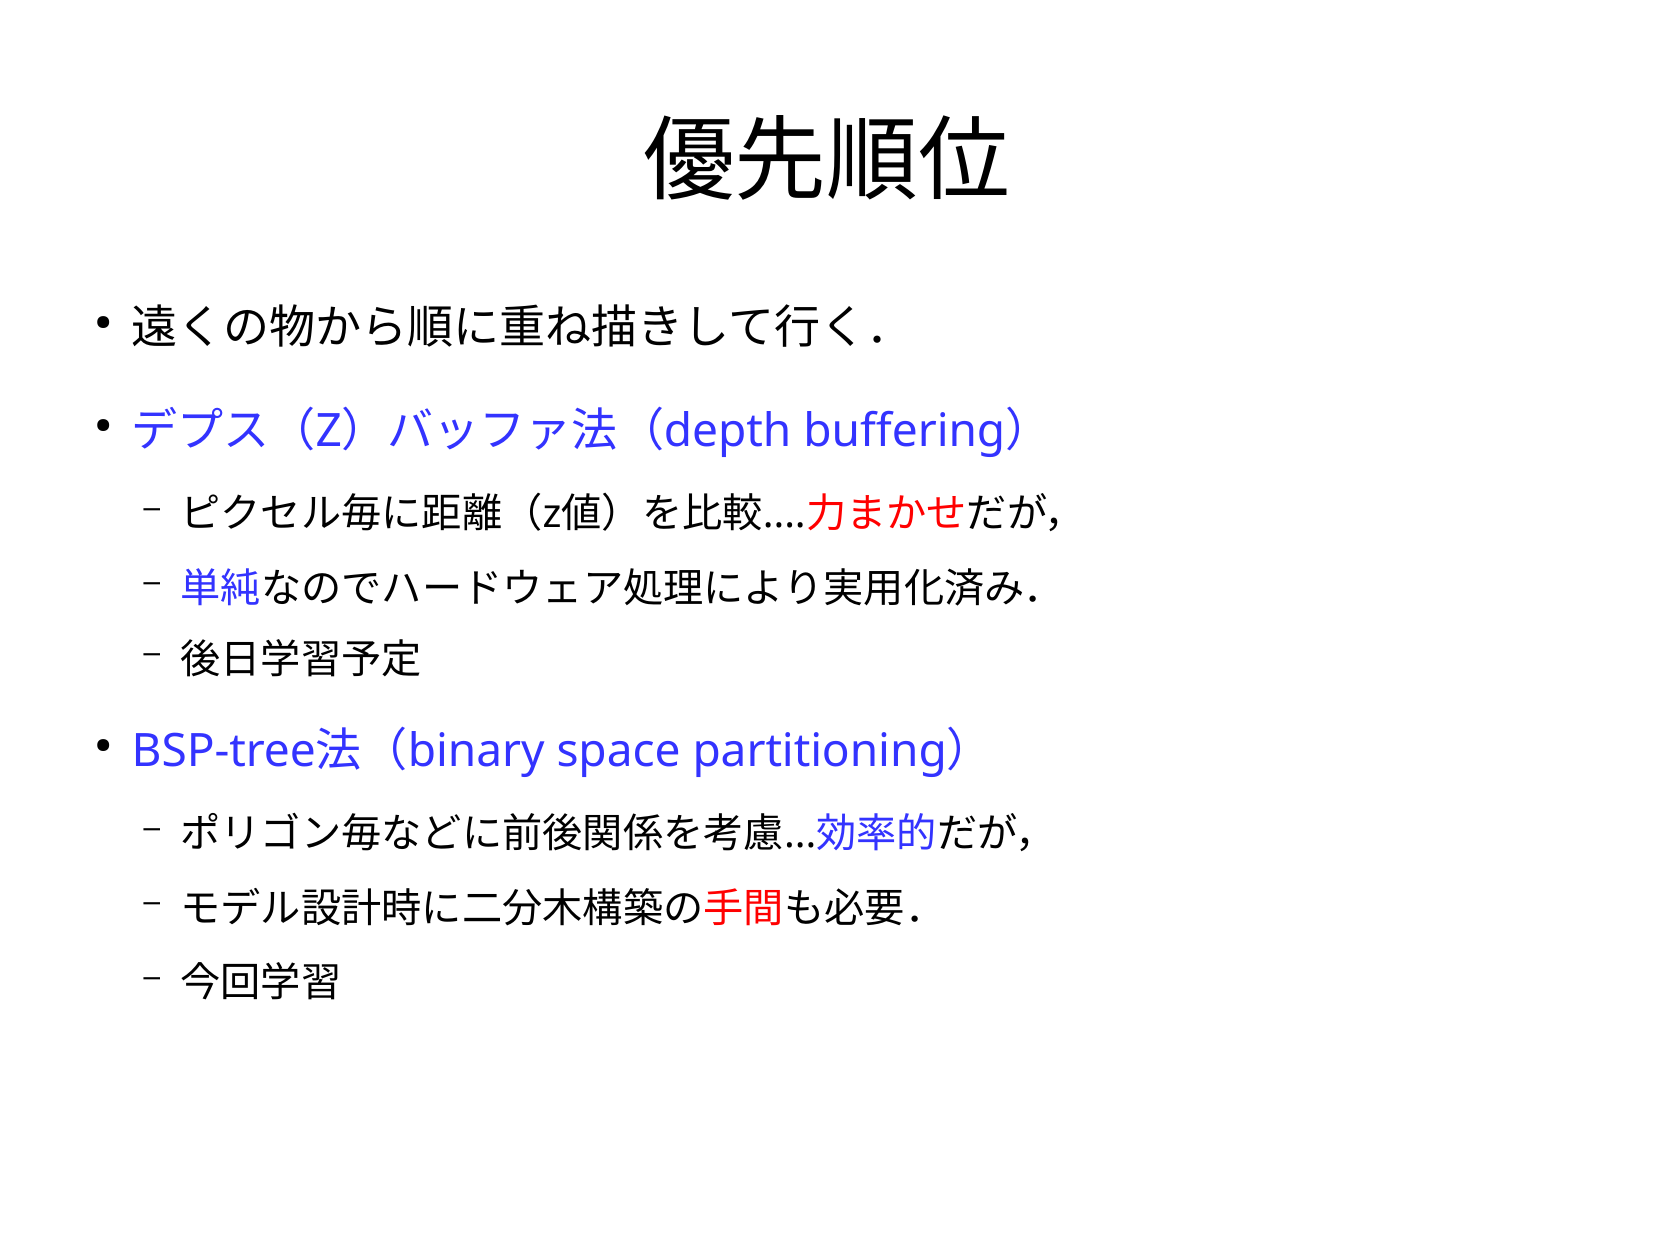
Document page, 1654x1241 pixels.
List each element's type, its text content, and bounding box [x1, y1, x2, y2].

list 遠くの物から順に重ね描きして行く． デプス（Z）バッファ法（depth buffering） ピクセル毎に距離（z値）を比較....力まかせだが， 単純なのでハードウェア処理により実用化済み． 後日学習予定 BSP-tree法（binary space partitioning） ポリゴン毎などに前後関係を考慮...効率的だが， モデル設計時に二分木構築の手間も必要． 今回学習 [82, 290, 1538, 1010]
title 優先順位 [82, 49, 1571, 257]
